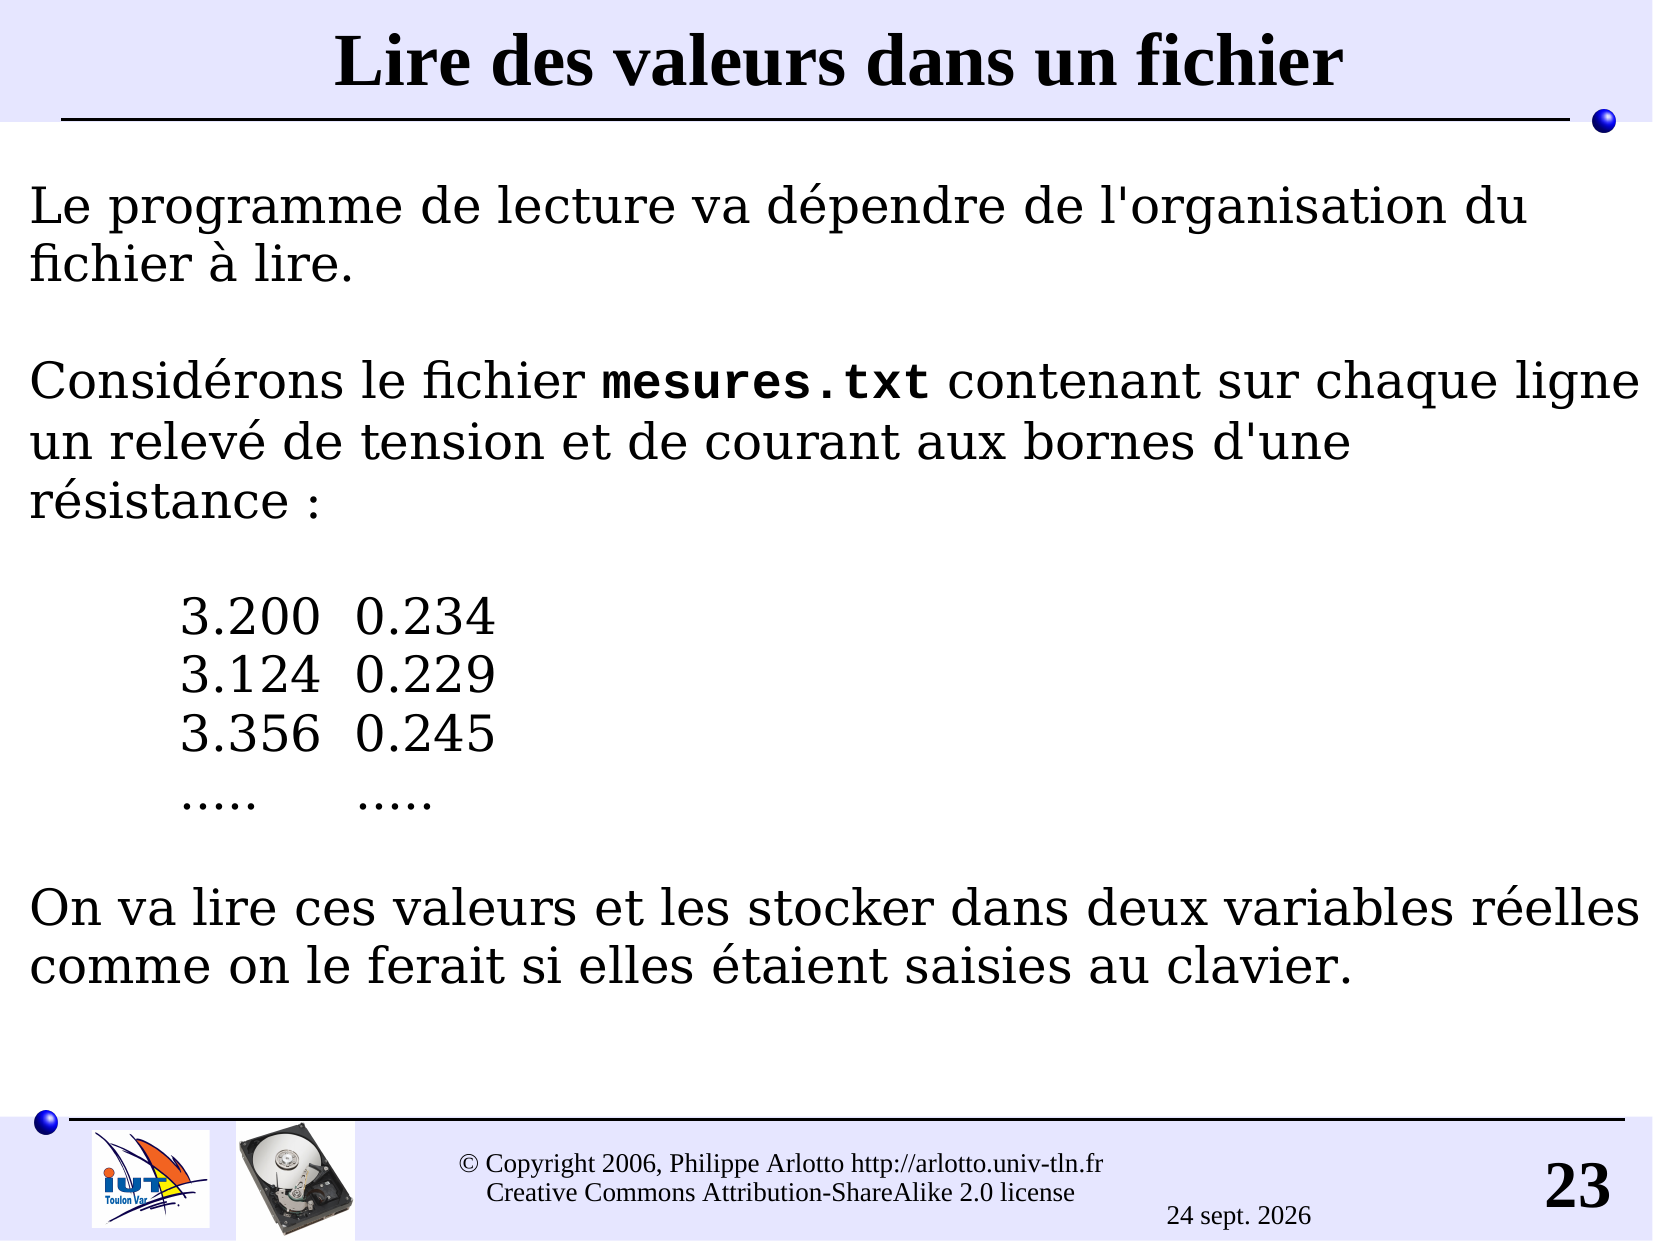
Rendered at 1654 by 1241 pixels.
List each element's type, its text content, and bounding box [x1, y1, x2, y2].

title Lire des valeurs dans un fichier [95, 11, 1585, 110]
text_box Le programme de lecture va dépendre de l'organisation du fichier à lire. Considérons le fichier mesures.txt contenant sur chaque ligne un relevé de tension et de courant aux bornes d'une résistance : 3.200 0.234 3.124 0.229 3.356 0.245 ..... ..... On va lire ces valeurs et les stocker dans deux variables réelles comme on le ferait si elles étaient saisies au clavier. [29, 177, 1643, 993]
picture [236, 1121, 355, 1241]
